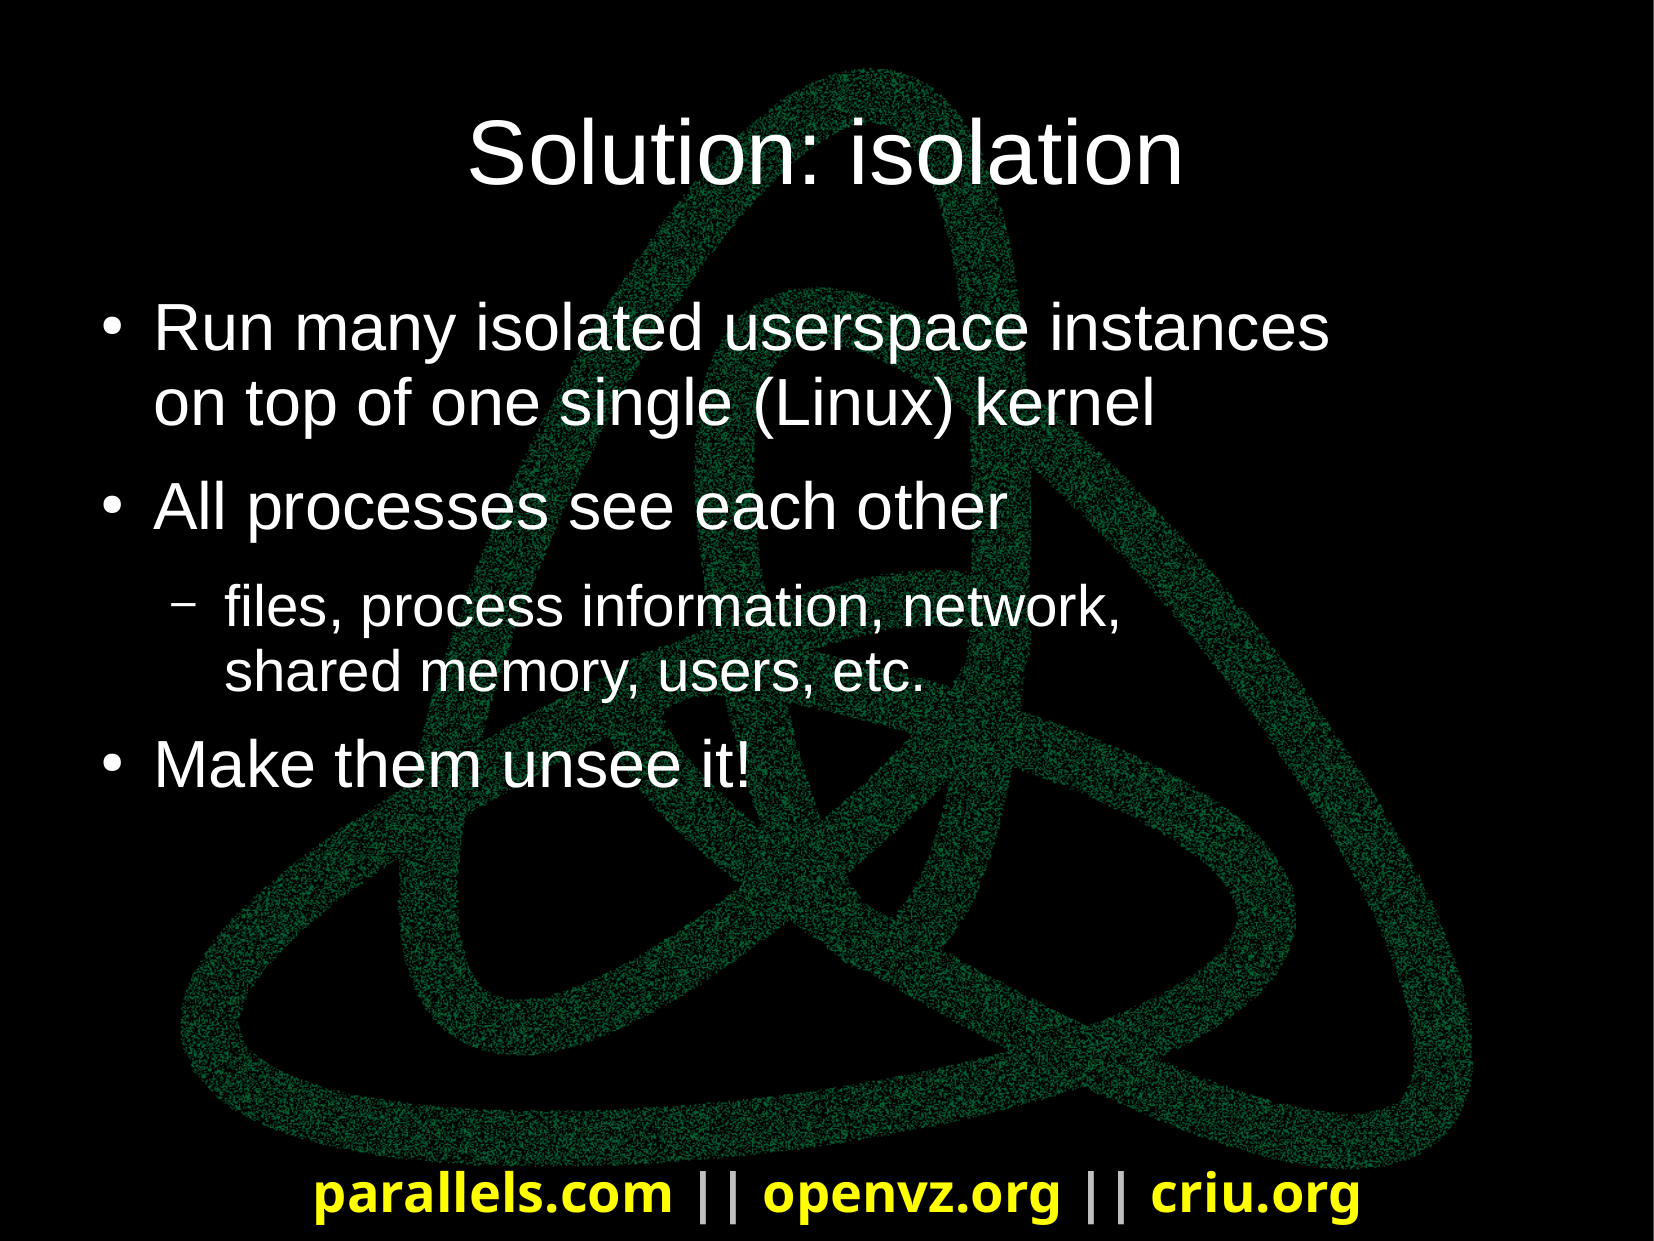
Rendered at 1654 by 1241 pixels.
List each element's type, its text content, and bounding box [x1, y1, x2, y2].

title Solution: isolation [82, 49, 1571, 257]
list Run many isolated userspace instances on top of one single (Linux) kernel All processes see each other files, process information, network, shared memory, users, etc. Make them unsee it! [82, 290, 1538, 1010]
picture [0, 0, 1654, 1241]
